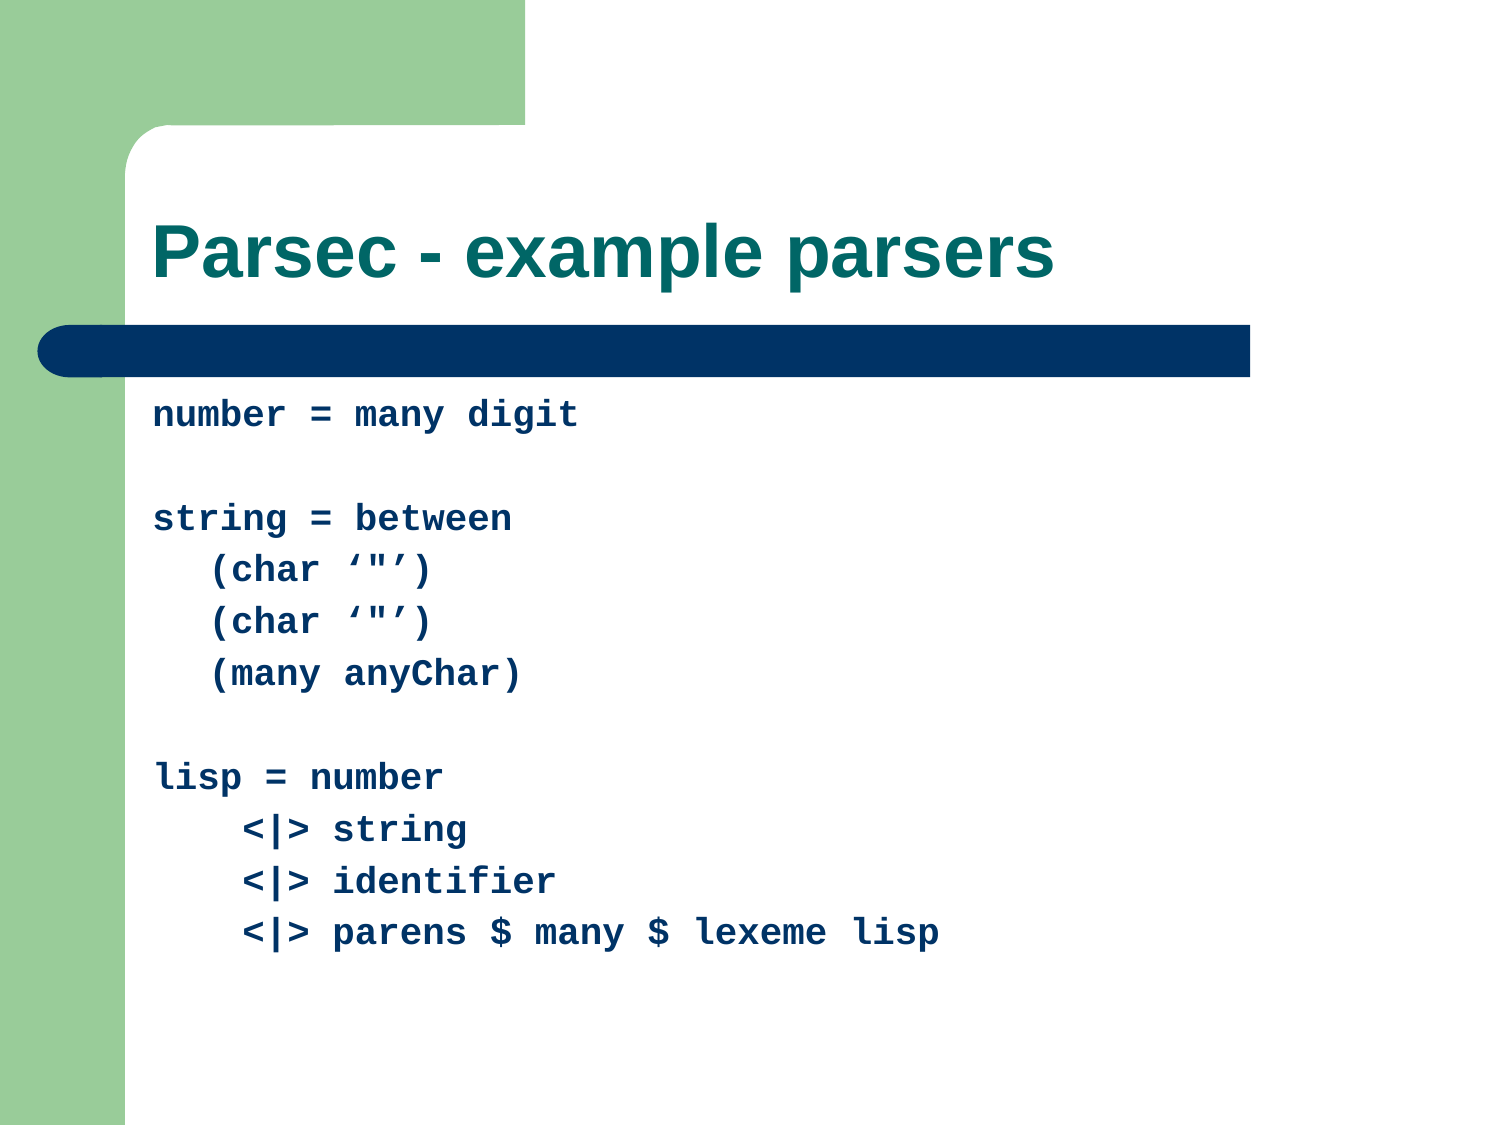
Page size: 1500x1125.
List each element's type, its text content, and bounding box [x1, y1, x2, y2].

list number = many digit string = between (char ‘"’) (char ‘"’) (many anyChar) lisp = number <|> string <|> identifier <|> parens $ many $ lexeme lisp [137, 387, 1400, 1075]
title Parsec - example parsers [136, 136, 1414, 301]
